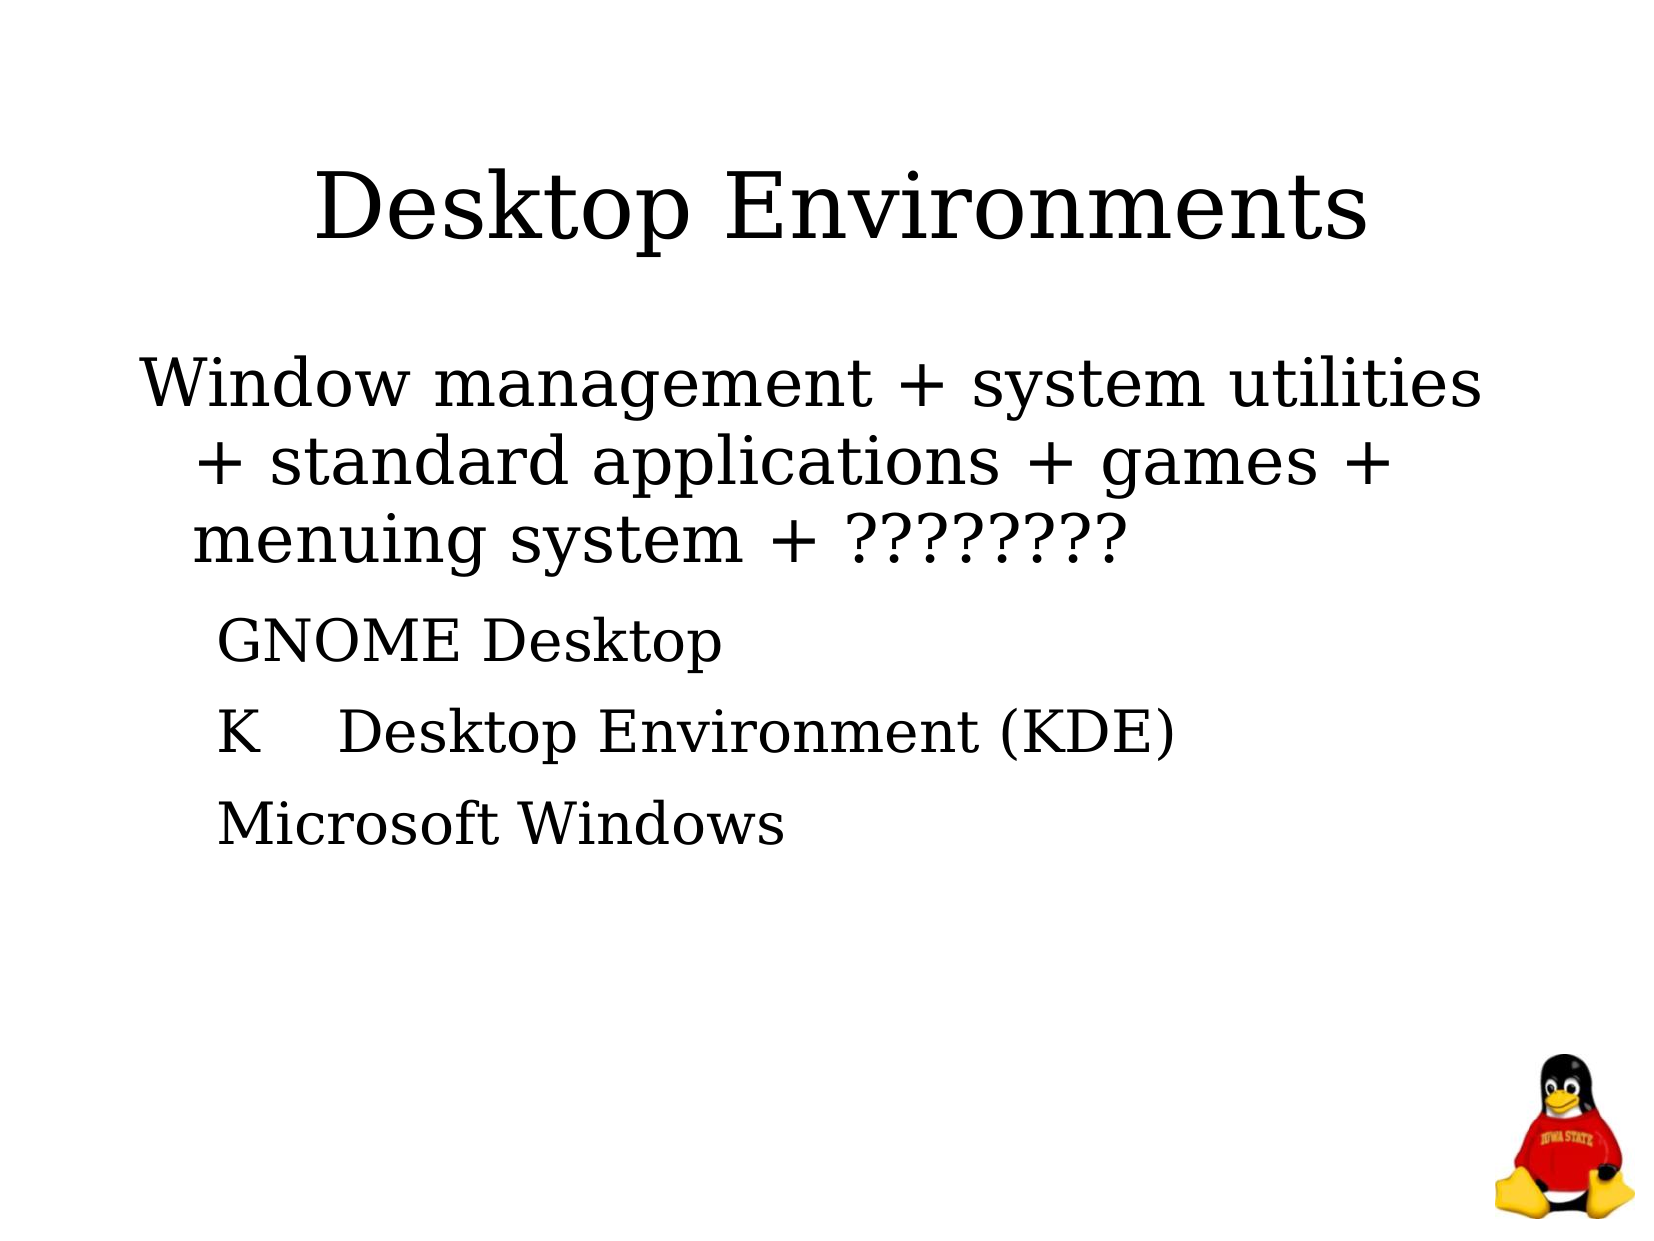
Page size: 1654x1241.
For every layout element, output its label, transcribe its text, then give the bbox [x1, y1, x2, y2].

picture [1495, 1054, 1635, 1219]
list Window management + system utilities + standard applications + games + menuing system + ???????? GNOME Desktop K Desktop Environment (KDE) Microsoft Windows [121, 344, 1534, 1127]
title Desktop Environments [121, 102, 1534, 311]
